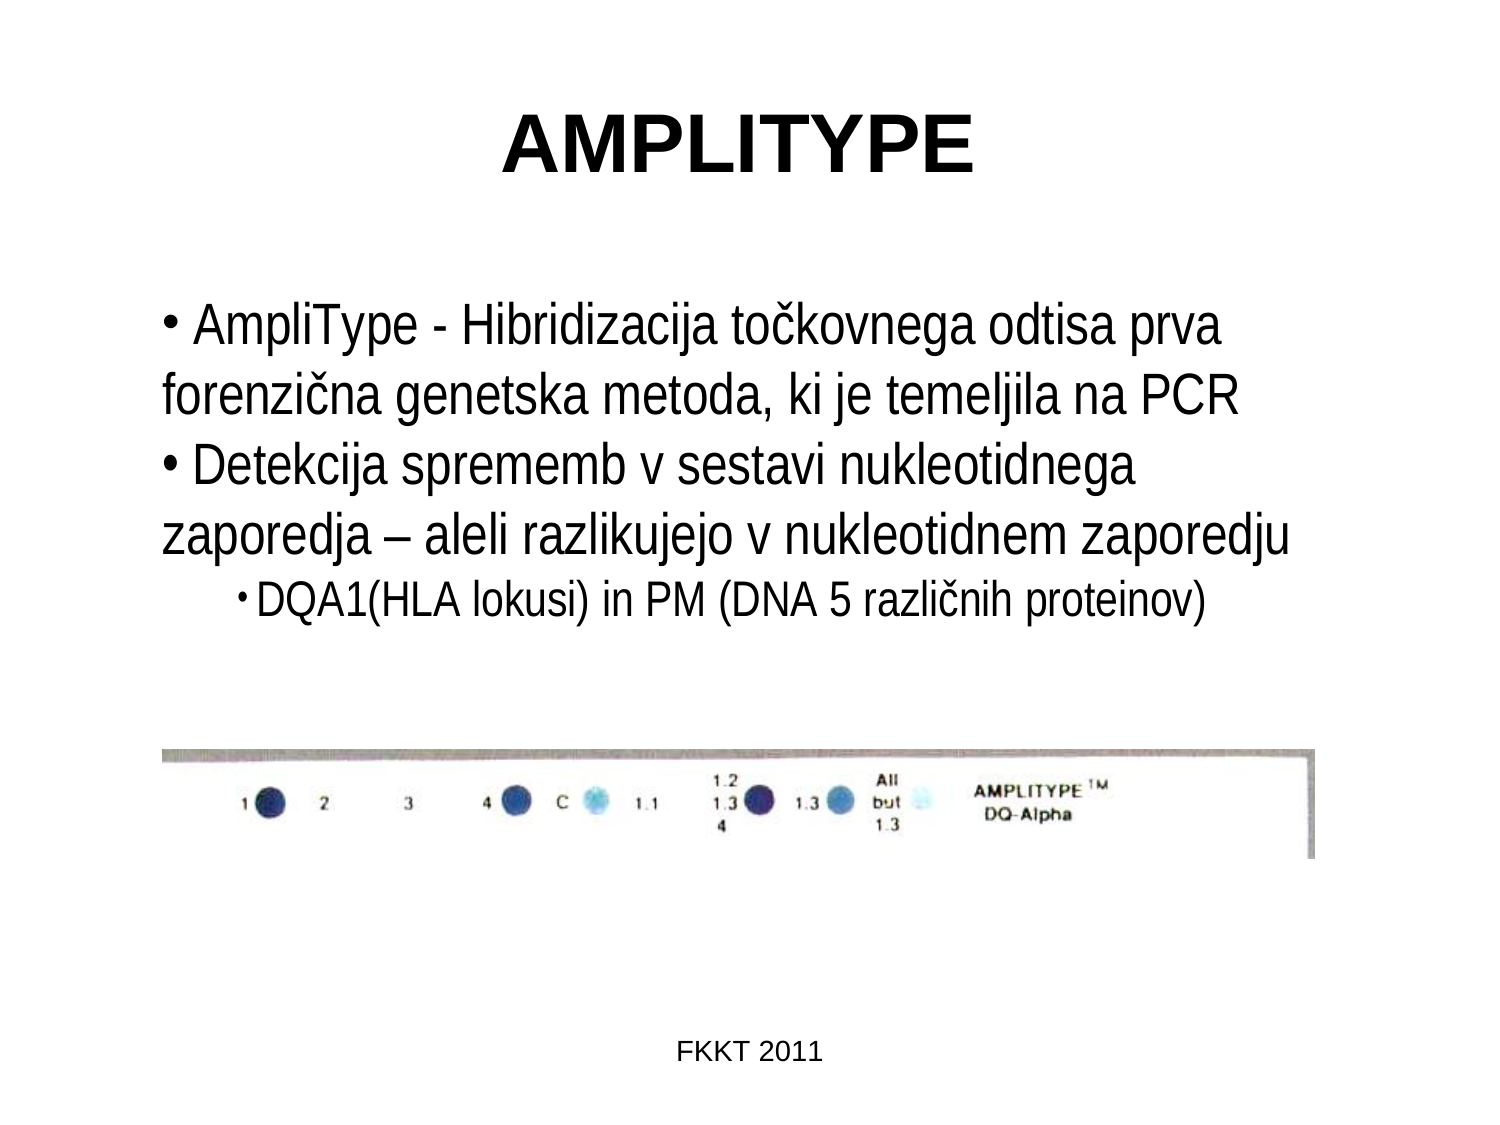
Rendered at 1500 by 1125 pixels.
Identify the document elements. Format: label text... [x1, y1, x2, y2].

text_box AmpliType - Hibridizacija točkovnega odtisa prva forenzična genetska metoda, ki je temeljila na PCR Detekcija sprememb v sestavi nukleotidnega zaporedja – aleli razlikujejo v nukleotidnem zaporedju DQA1(HLA lokusi) in PM (DNA 5 različnih proteinov) [147, 278, 1341, 635]
title AMPLITYPE [75, 45, 1426, 233]
text_box [162, 750, 1315, 859]
text_box FKKT 2011 [512, 1024, 988, 1103]
